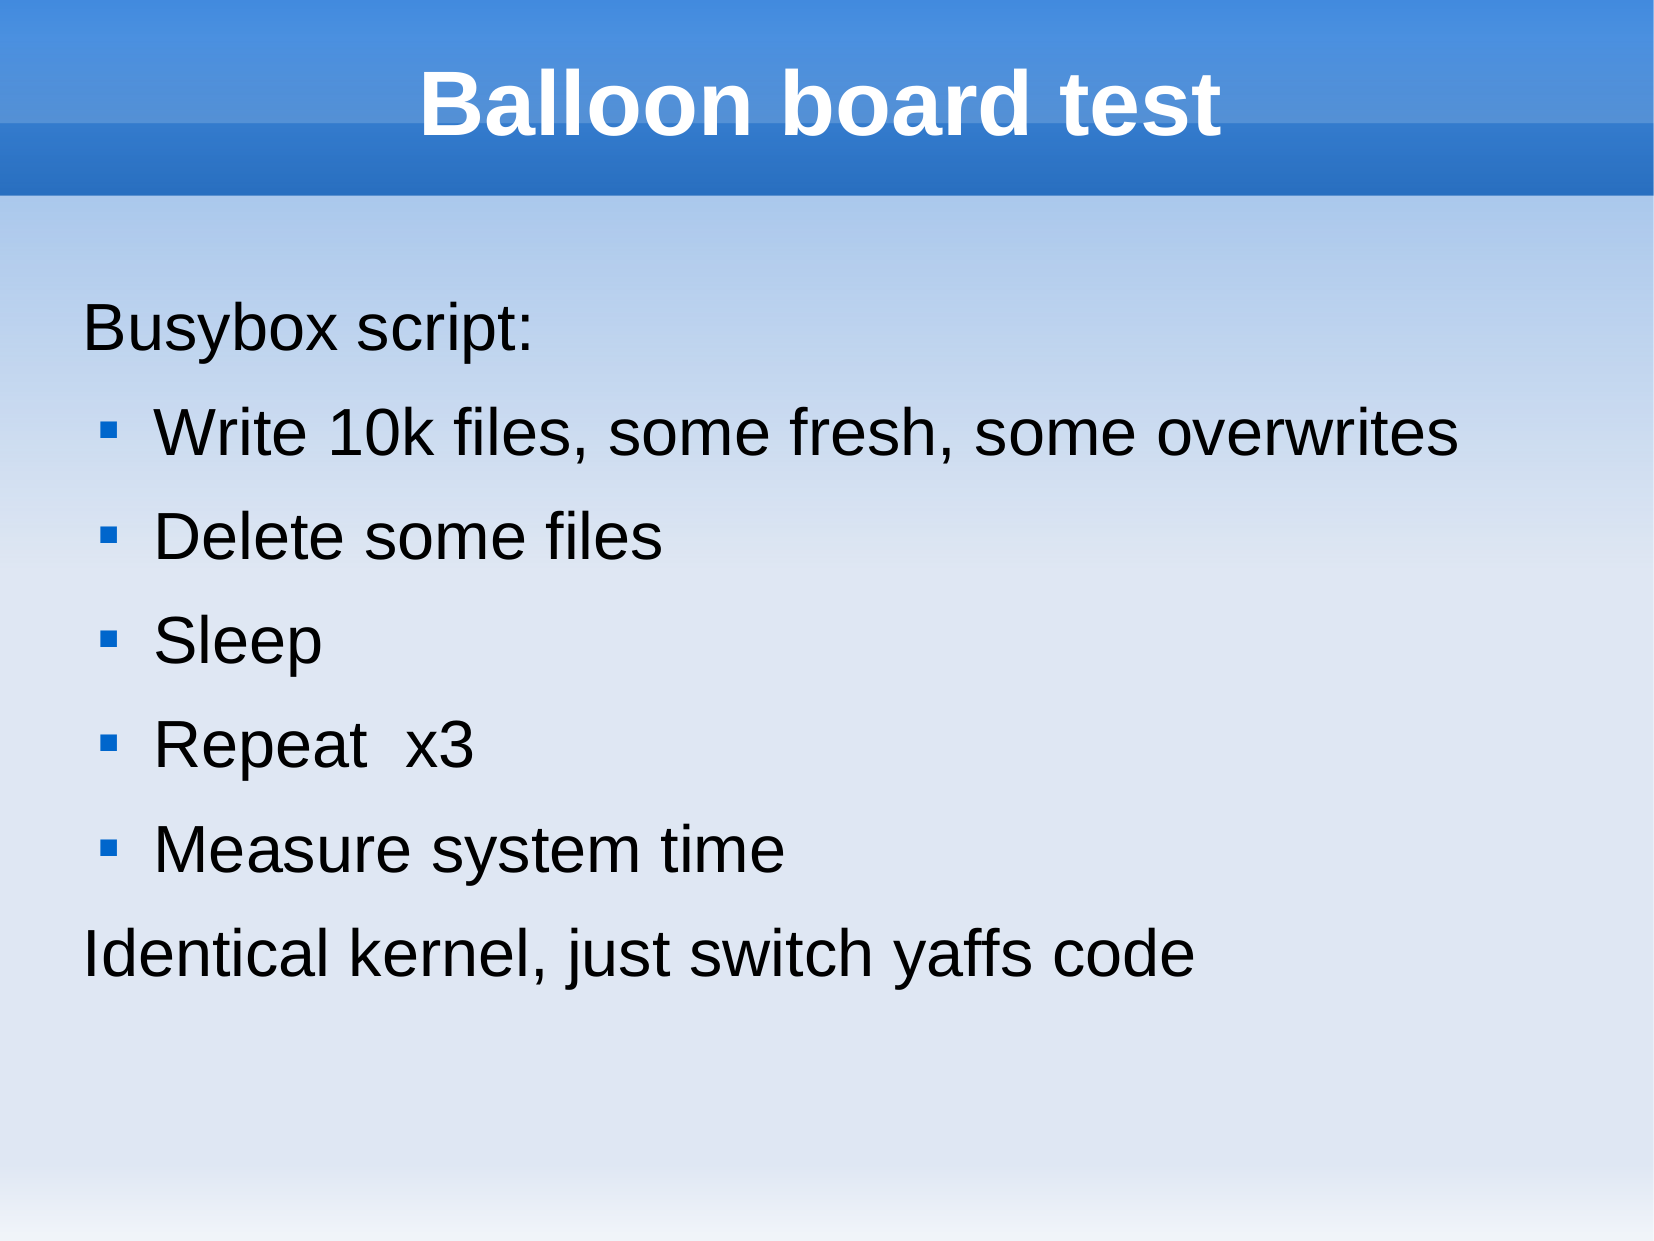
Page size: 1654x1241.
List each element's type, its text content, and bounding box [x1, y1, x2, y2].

picture [0, 0, 1654, 1241]
list Busybox script: Write 10k files, some fresh, some overwrites Delete some files Sleep Repeat x3 Measure system time Identical kernel, just switch yaffs code [82, 290, 1571, 1094]
title Balloon board test [76, 7, 1565, 200]
